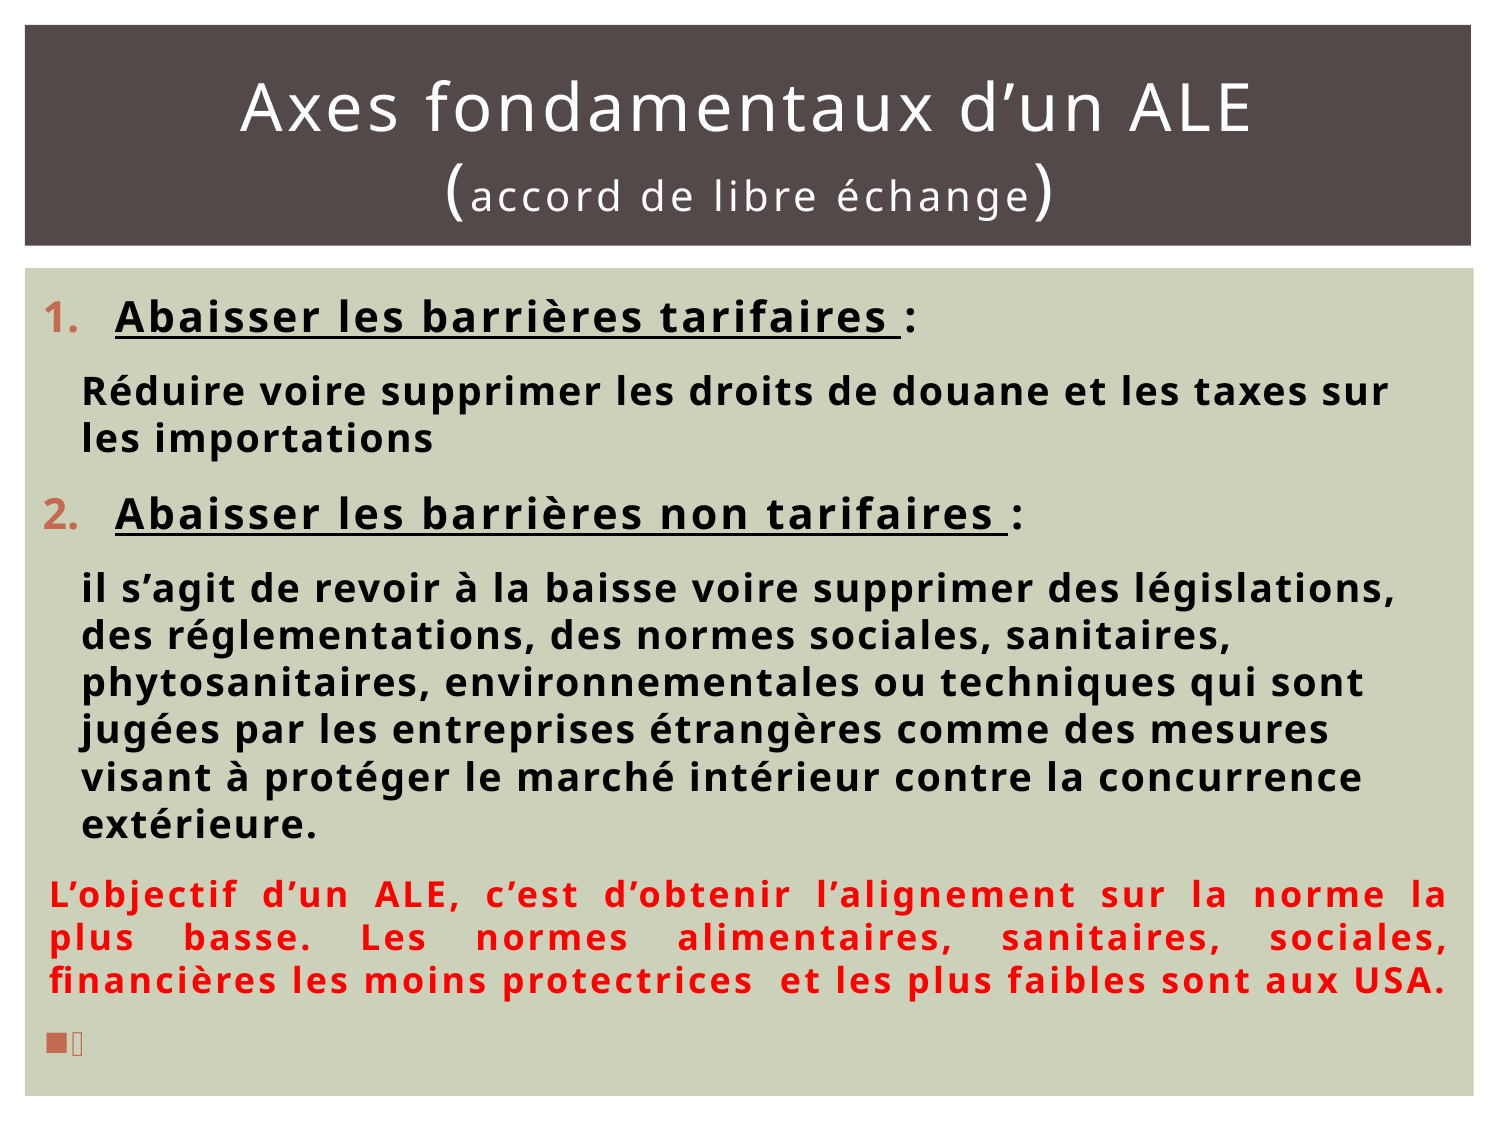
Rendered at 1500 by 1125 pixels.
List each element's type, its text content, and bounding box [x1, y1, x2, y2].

list Abaisser les barrières tarifaires : Réduire voire supprimer les droits de douane et les taxes sur les importations Abaisser les barrières non tarifaires : il s’agit de revoir à la baisse voire supprimer des législations, des réglementations, des normes sociales, sanitaires, phytosanitaires, environnementales ou techniques qui sont jugées par les entreprises étrangères comme des mesures visant à protéger le marché intérieur contre la concurrence extérieure. L’objectif d’un ALE, c’est d’obtenir l’alignement sur la norme la plus basse. Les normes alimentaires, sanitaires, sociales, financières les moins protectrices et les plus faibles sont aux USA. [27, 281, 1467, 1094]
title Axes fondamentaux d’un ALE (accord de libre échange) [62, 58, 1438, 232]
